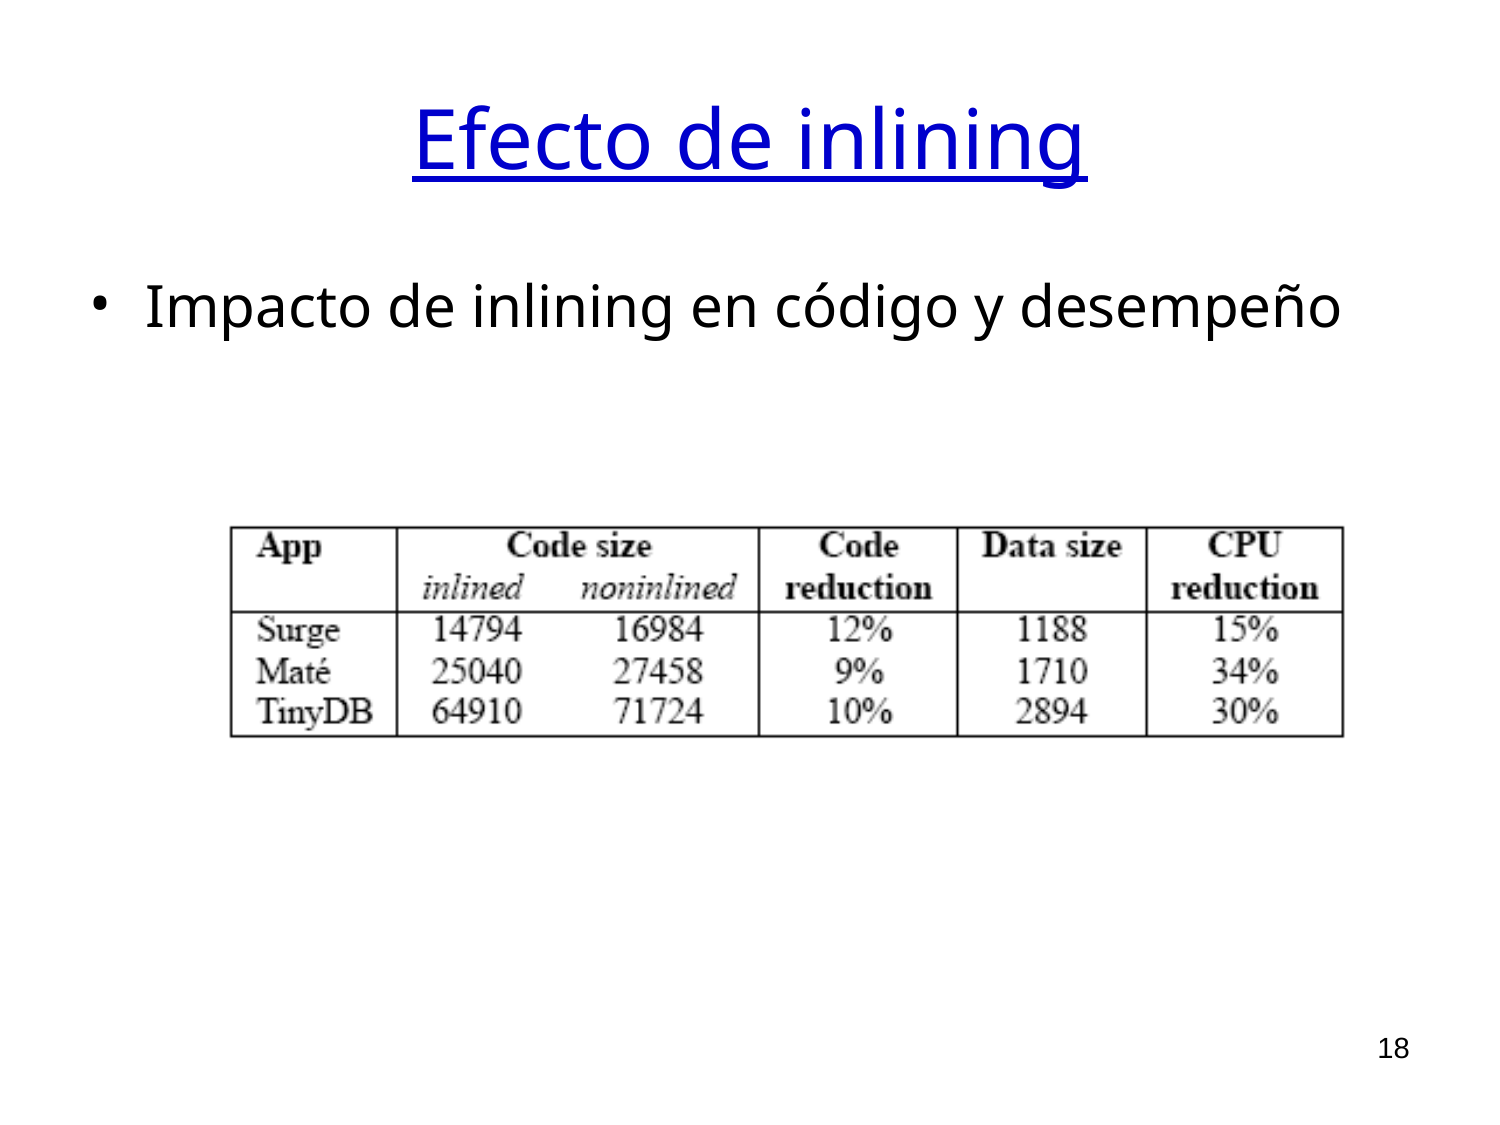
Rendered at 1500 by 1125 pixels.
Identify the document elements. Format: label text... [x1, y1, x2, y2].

title Efecto de inlining [75, 45, 1426, 233]
list Impacto de inlining en código y desempeño [75, 262, 1426, 451]
picture [212, 507, 1366, 775]
